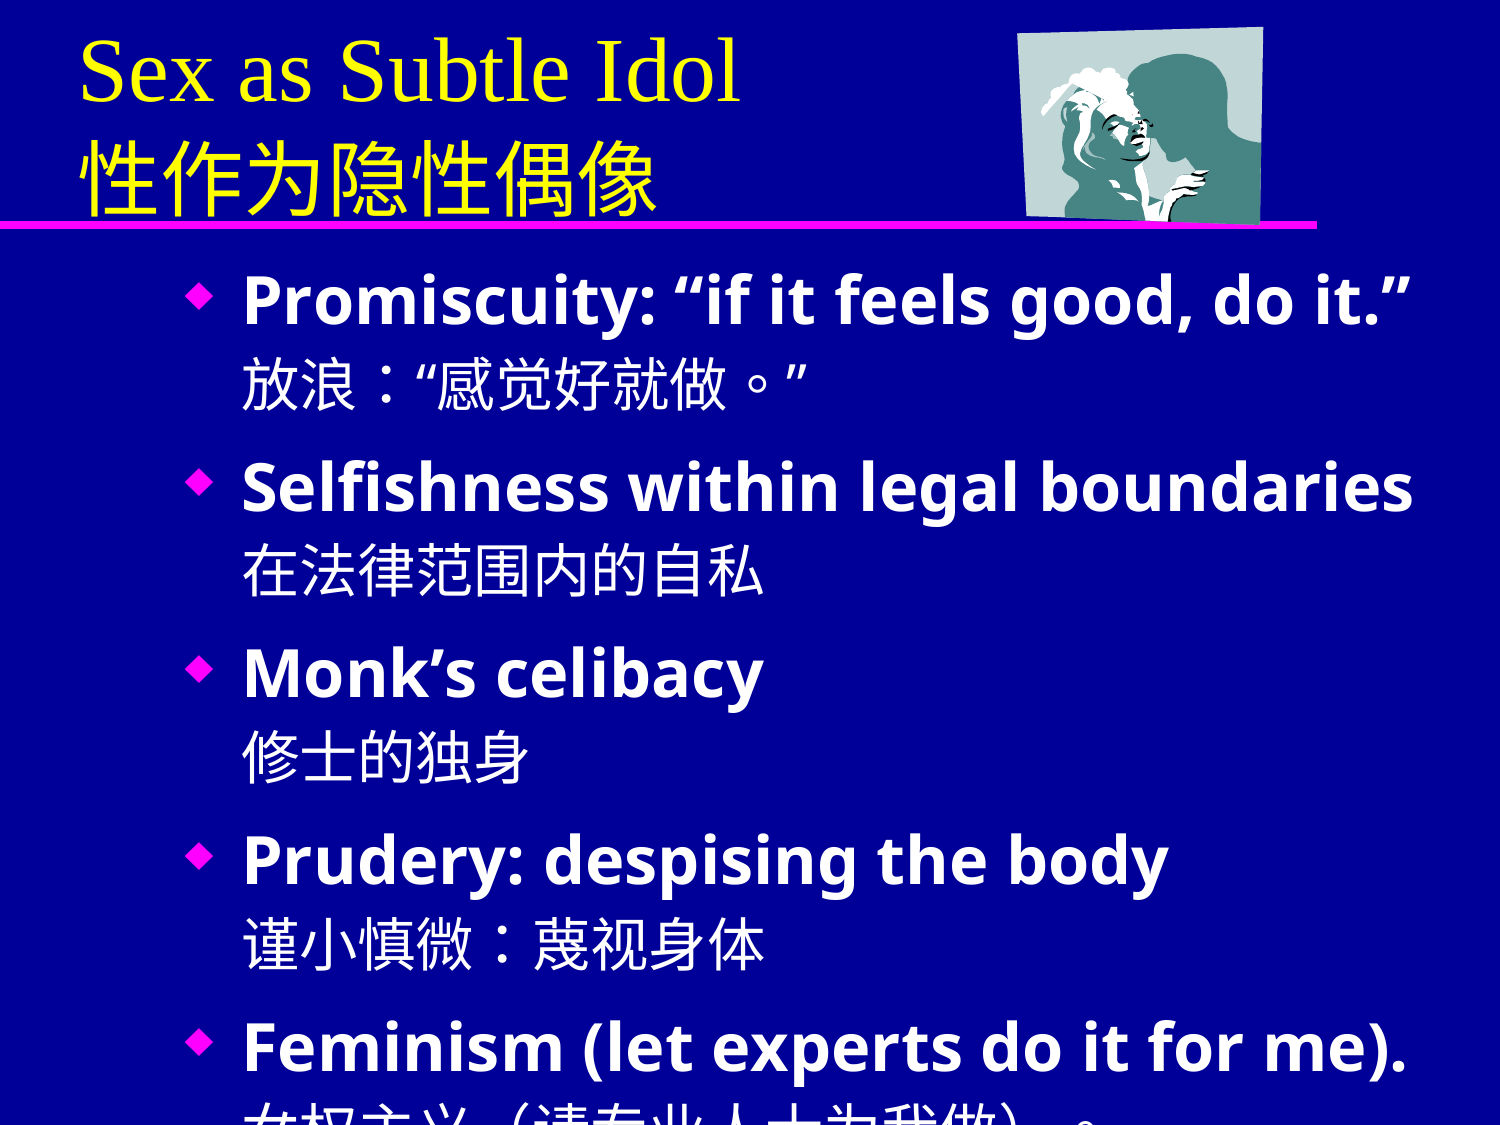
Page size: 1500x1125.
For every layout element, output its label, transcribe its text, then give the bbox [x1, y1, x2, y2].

title Sex as Subtle Idol 性作为隐性偶像 [62, 0, 1338, 243]
text_box [1017, 26, 1264, 225]
list Promiscuity: “if it feels good, do it.” 放浪：“感觉好就做。” Selfishness within legal boundaries 在法律范围内的自私 Monk’s celibacy 修士的独身 Prudery: despising the body 谨小慎微：蔑视身体 Feminism (let experts do it for me). 女权主义（请专业人士为我做）。 [169, 245, 1438, 1098]
